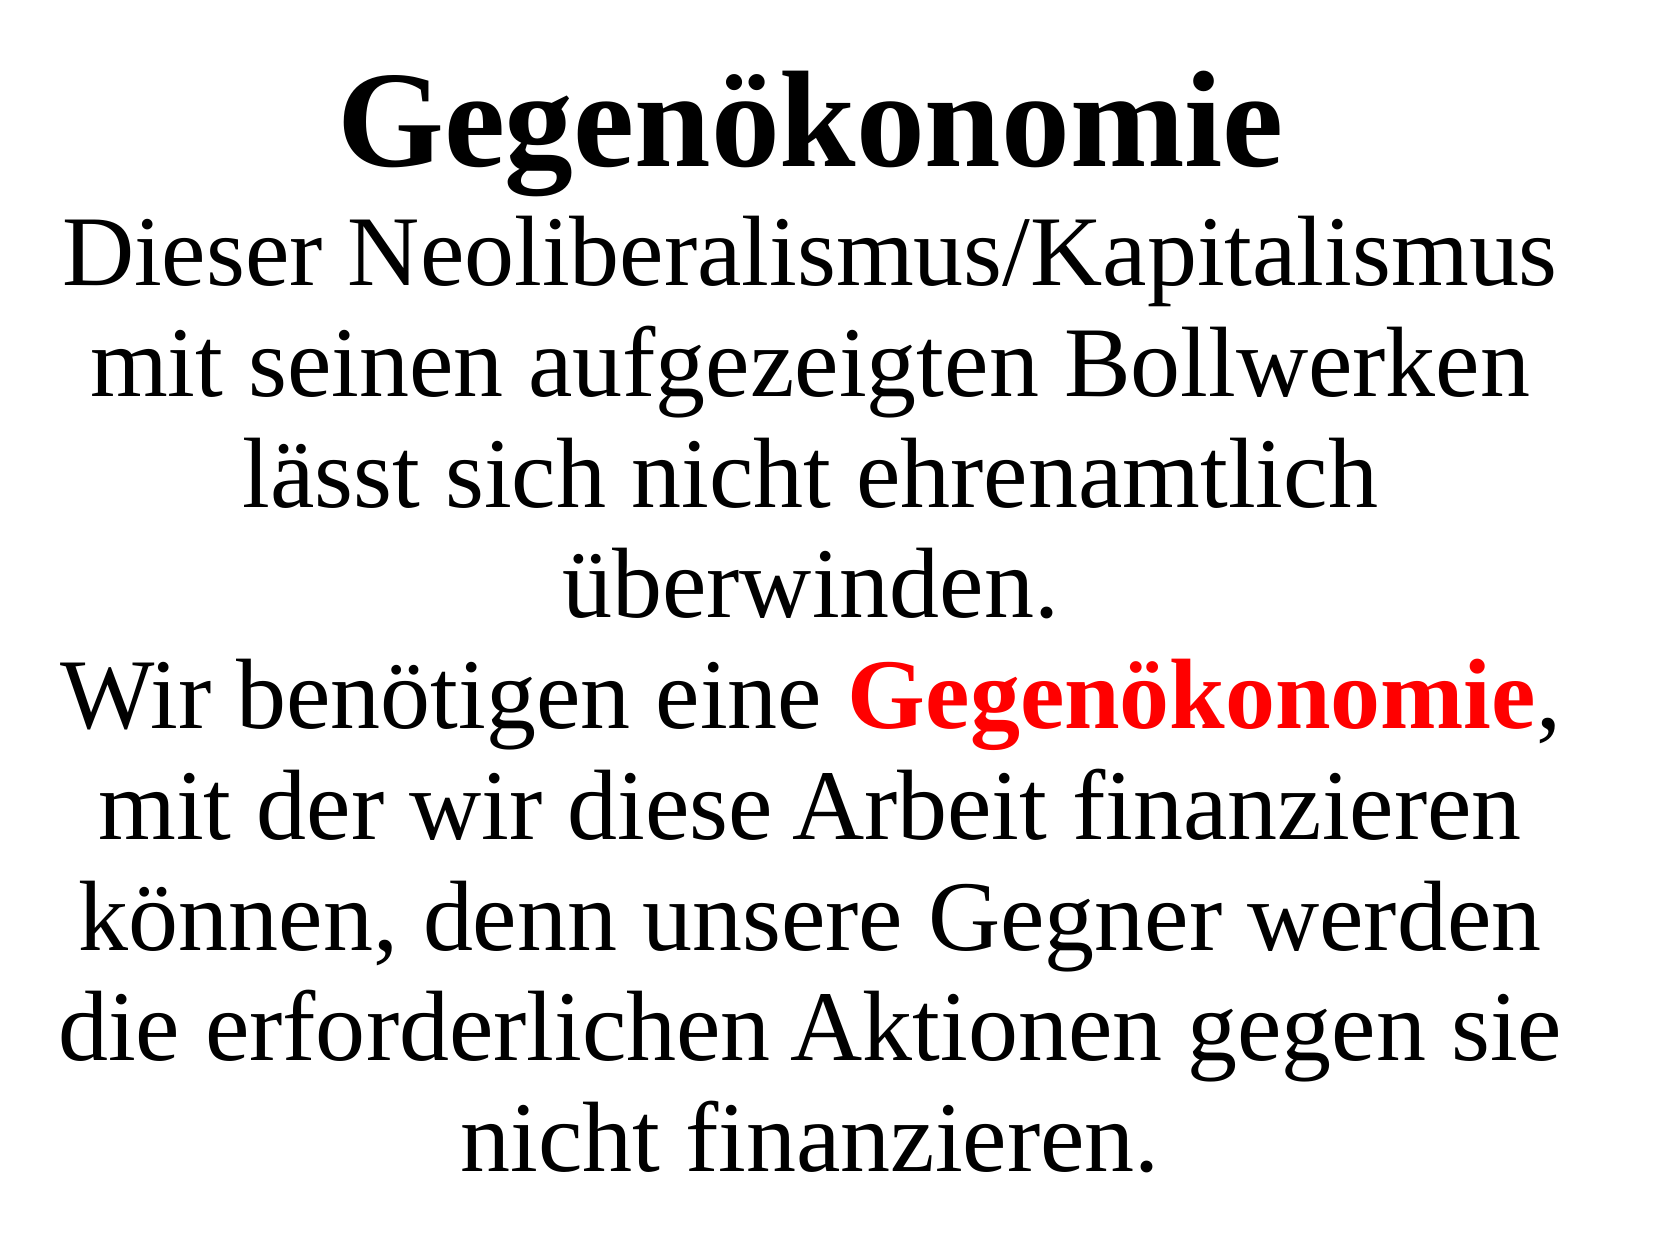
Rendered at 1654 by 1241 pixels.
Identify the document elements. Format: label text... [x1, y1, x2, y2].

text_box Gegenökonomie Dieser Neoliberalismus/Kapitalismus mit seinen aufgezeigten Bollwerken lässt sich nicht ehrenamtlich überwinden. Wir benötigen eine Gegenökonomie, mit der wir diese Arbeit finanzieren können, denn unsere Gegner werden die erforderlichen Aktionen gegen sie nicht finanzieren. [43, 36, 1592, 1204]
